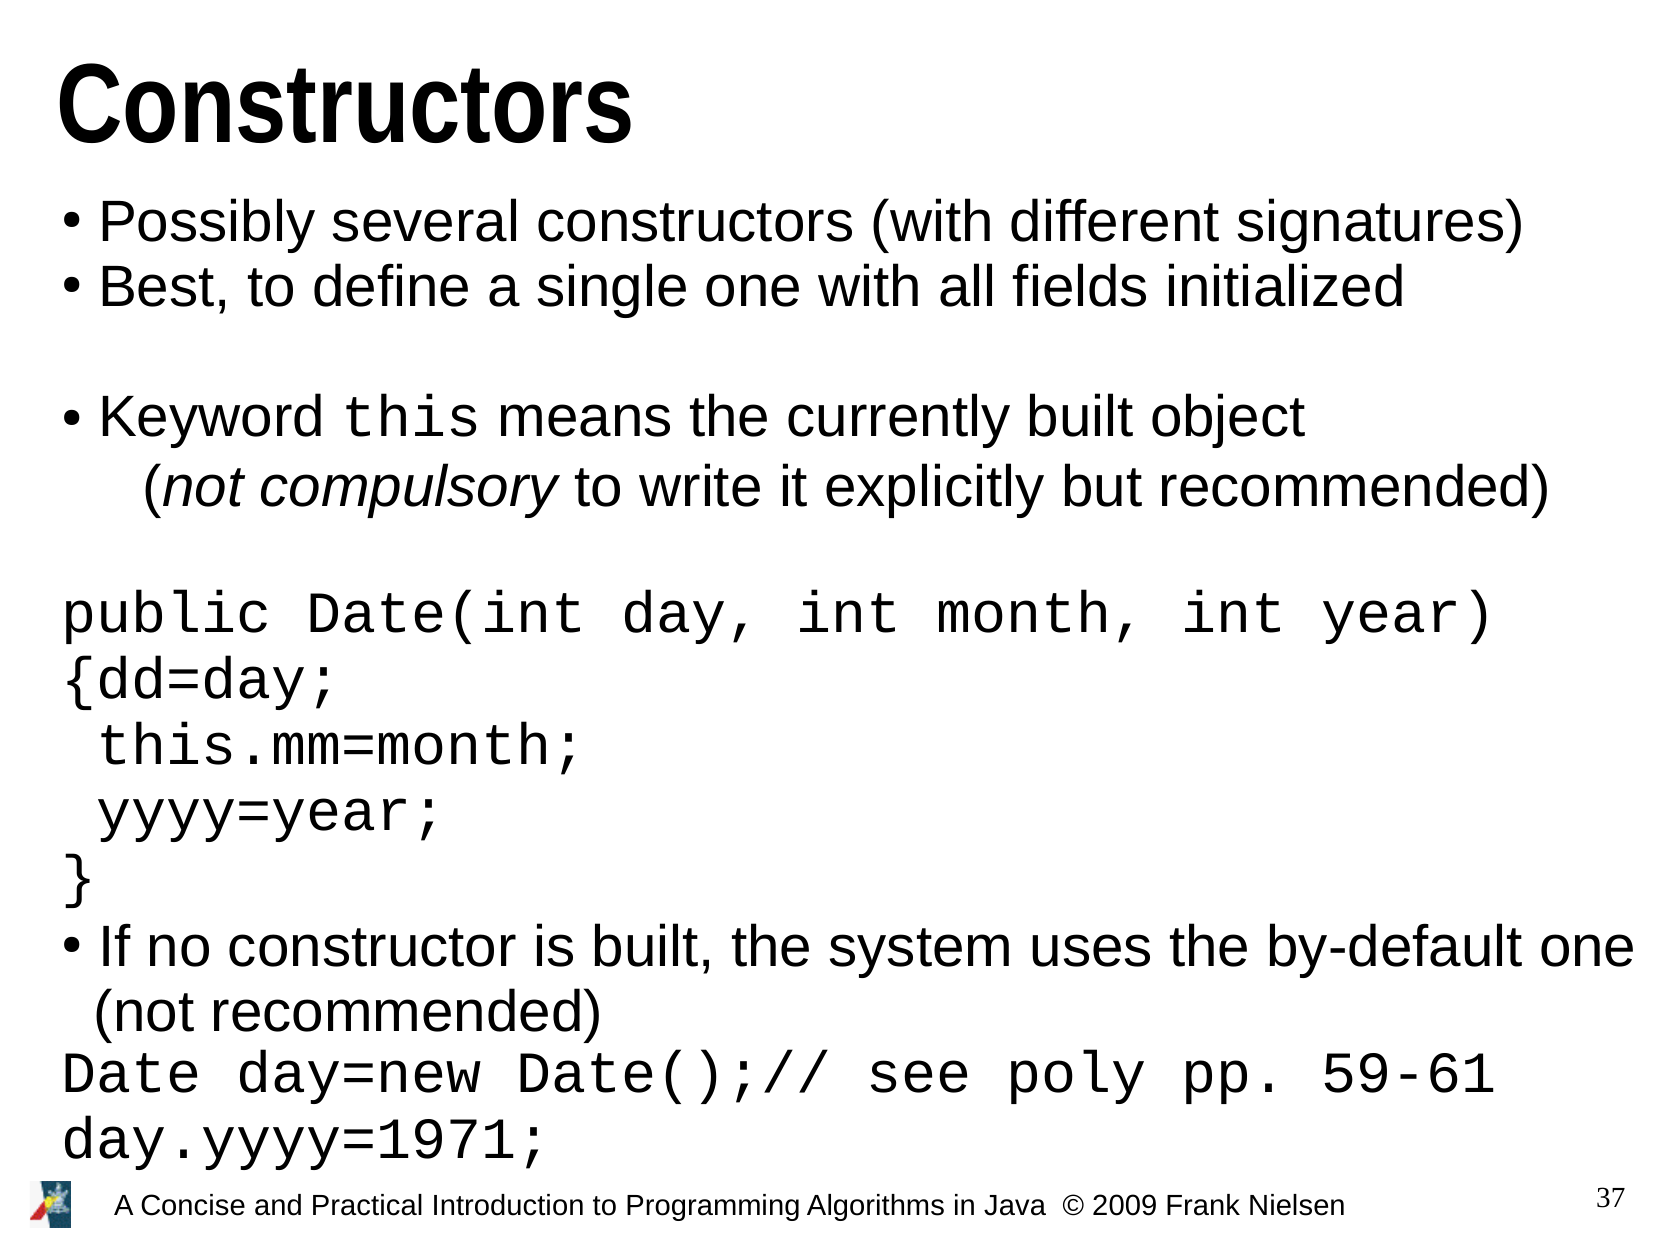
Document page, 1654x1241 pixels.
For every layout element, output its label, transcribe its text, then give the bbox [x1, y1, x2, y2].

picture [29, 1181, 71, 1228]
text_box Possibly several constructors (with different signatures) Best, to define a single one with all fields initialized Keyword this means the currently built object (not compulsory to write it explicitly but recommended) public Date(int day, int month, int year) {dd=day; this.mm=month; yyyy=year; } If no constructor is built, the system uses the by-default one (not recommended) Date day=new Date();// see poly pp. 59-61 day.yyyy=1971; [46, 181, 1654, 1158]
text_box Constructors [41, 29, 650, 174]
